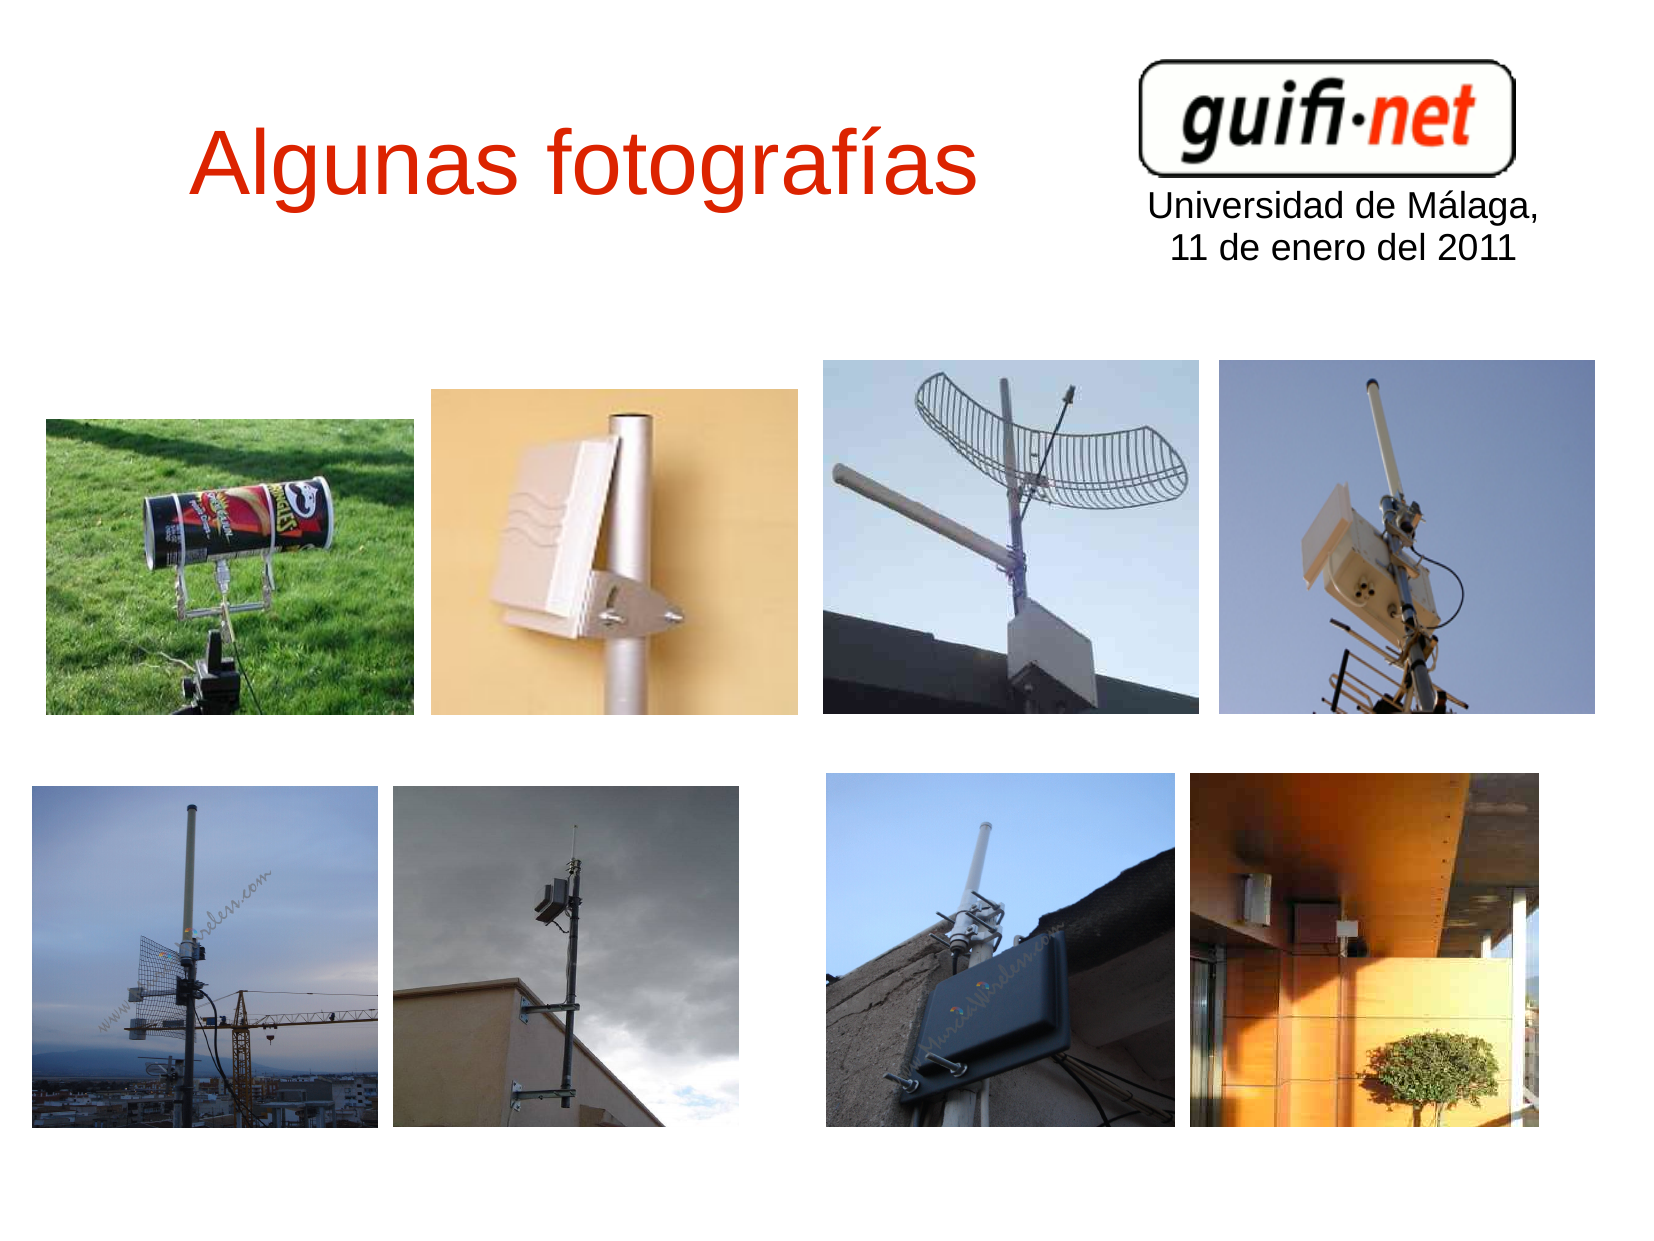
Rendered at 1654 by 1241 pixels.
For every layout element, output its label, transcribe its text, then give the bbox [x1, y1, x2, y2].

picture [1190, 773, 1539, 1127]
picture [826, 773, 1175, 1127]
picture [823, 360, 1199, 714]
picture [46, 419, 414, 715]
picture [32, 786, 378, 1128]
title Algunas fotografías [76, 66, 1093, 259]
picture [393, 786, 739, 1127]
picture [1137, 59, 1516, 177]
picture [1219, 360, 1595, 714]
text_box Universidad de Málaga, 11 de enero del 2011 [1033, 177, 1654, 277]
picture [431, 389, 798, 715]
